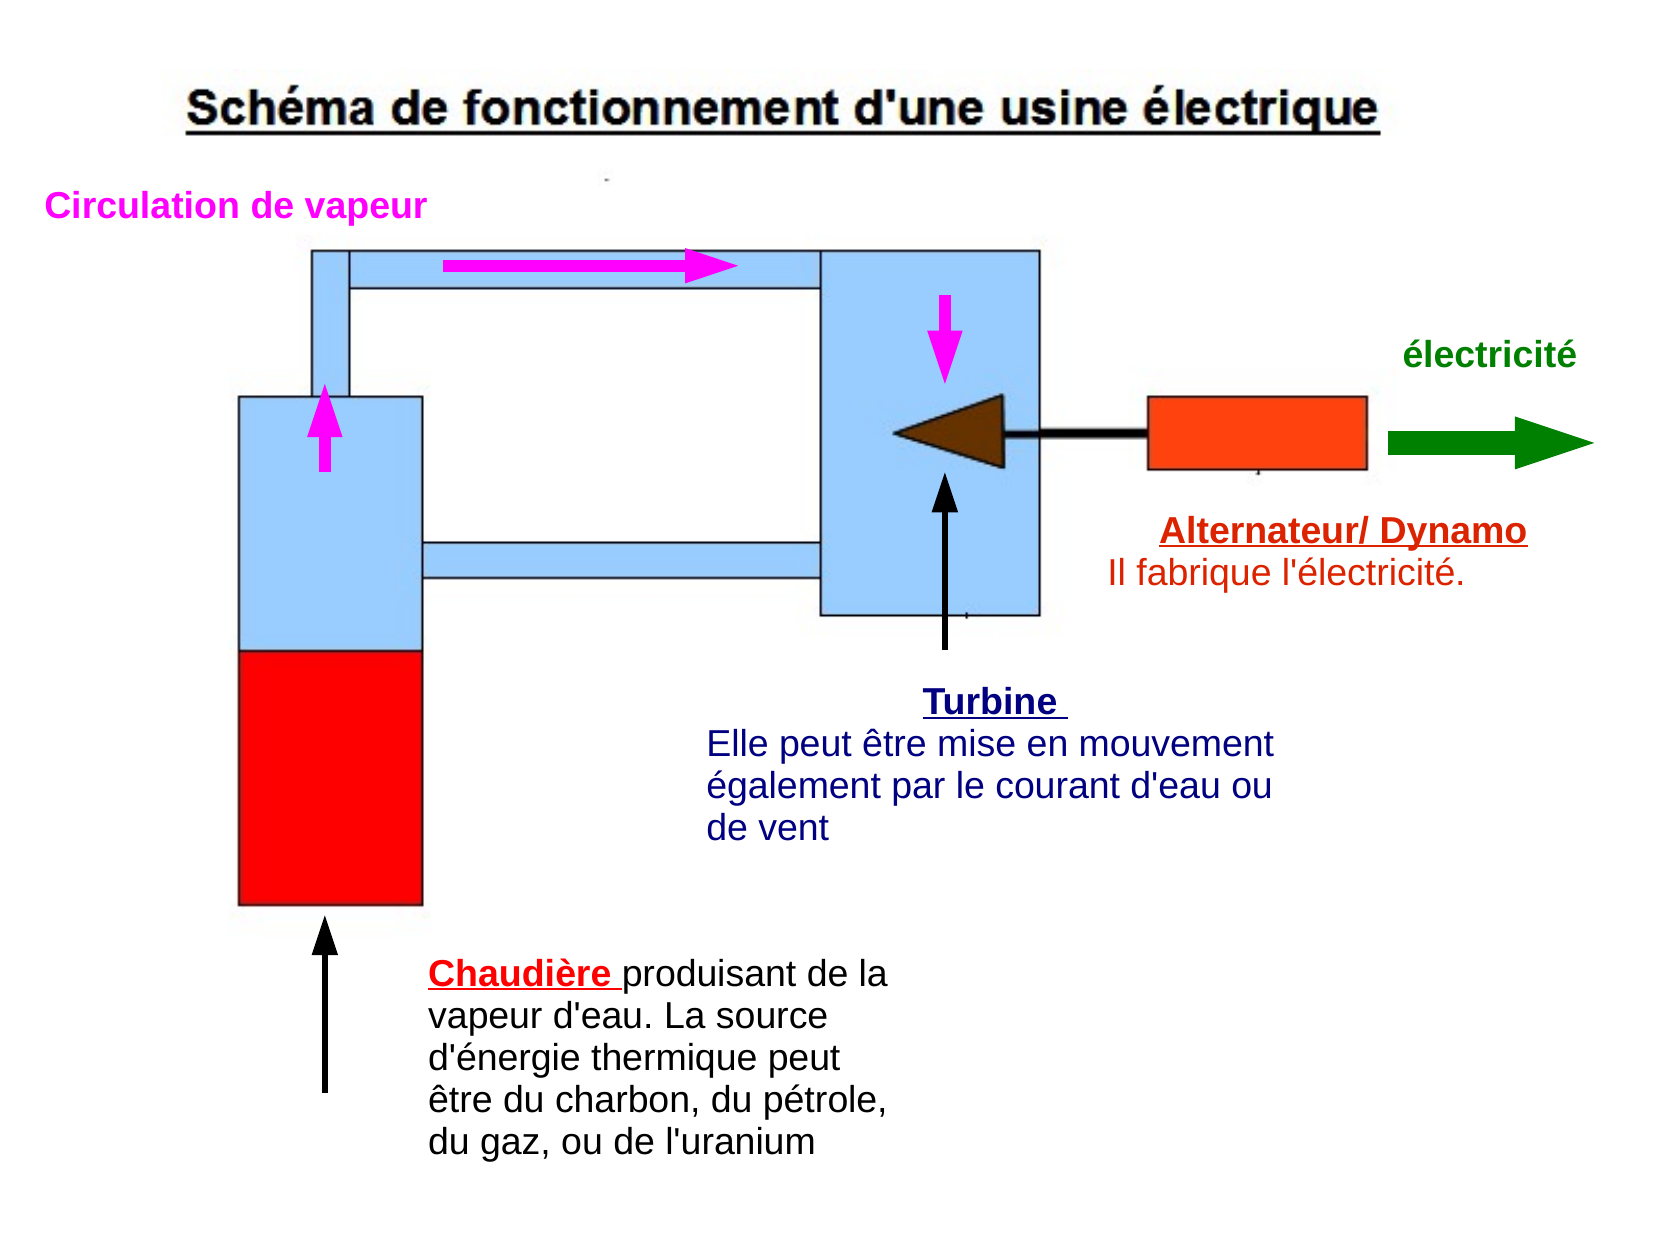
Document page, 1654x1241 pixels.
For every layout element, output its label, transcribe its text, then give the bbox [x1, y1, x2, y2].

picture [130, 69, 1550, 1186]
text_box Turbine Elle peut être mise en mouvement également par le courant d'eau ou de vent [691, 673, 1300, 858]
text_box Circulation de vapeur [29, 177, 442, 236]
text_box Alternateur/ Dynamo Il fabrique l'électricité. [1092, 501, 1595, 603]
text_box Chaudière produisant de la vapeur d'eau. La source d'énergie thermique peut être du charbon, du pétrole, du gaz, ou de l'uranium [413, 944, 916, 1172]
text_box électricité [1387, 325, 1593, 384]
